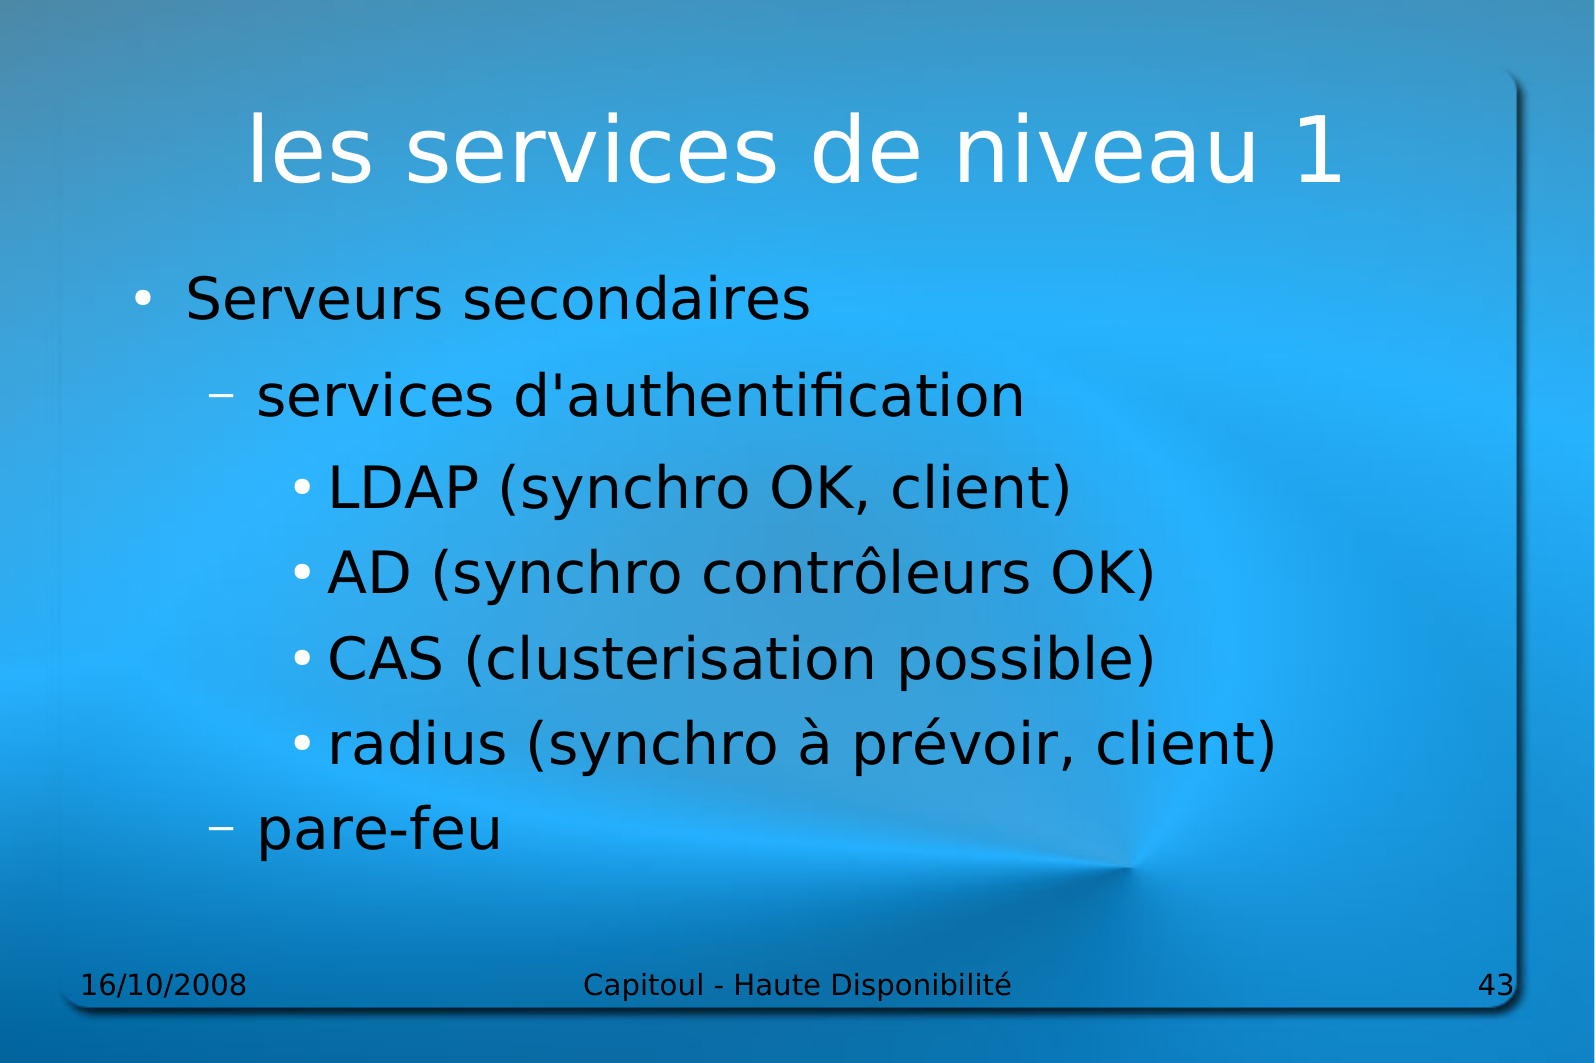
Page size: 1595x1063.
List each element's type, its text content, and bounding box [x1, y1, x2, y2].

title les services de niveau 1 [117, 97, 1479, 205]
picture [0, 0, 1595, 1063]
list Serveurs secondaires services d'authentification LDAP (synchro OK, client) AD (synchro contrôleurs OK) CAS (clusterisation possible) radius (synchro à prévoir, client) pare-feu [114, 265, 1477, 864]
